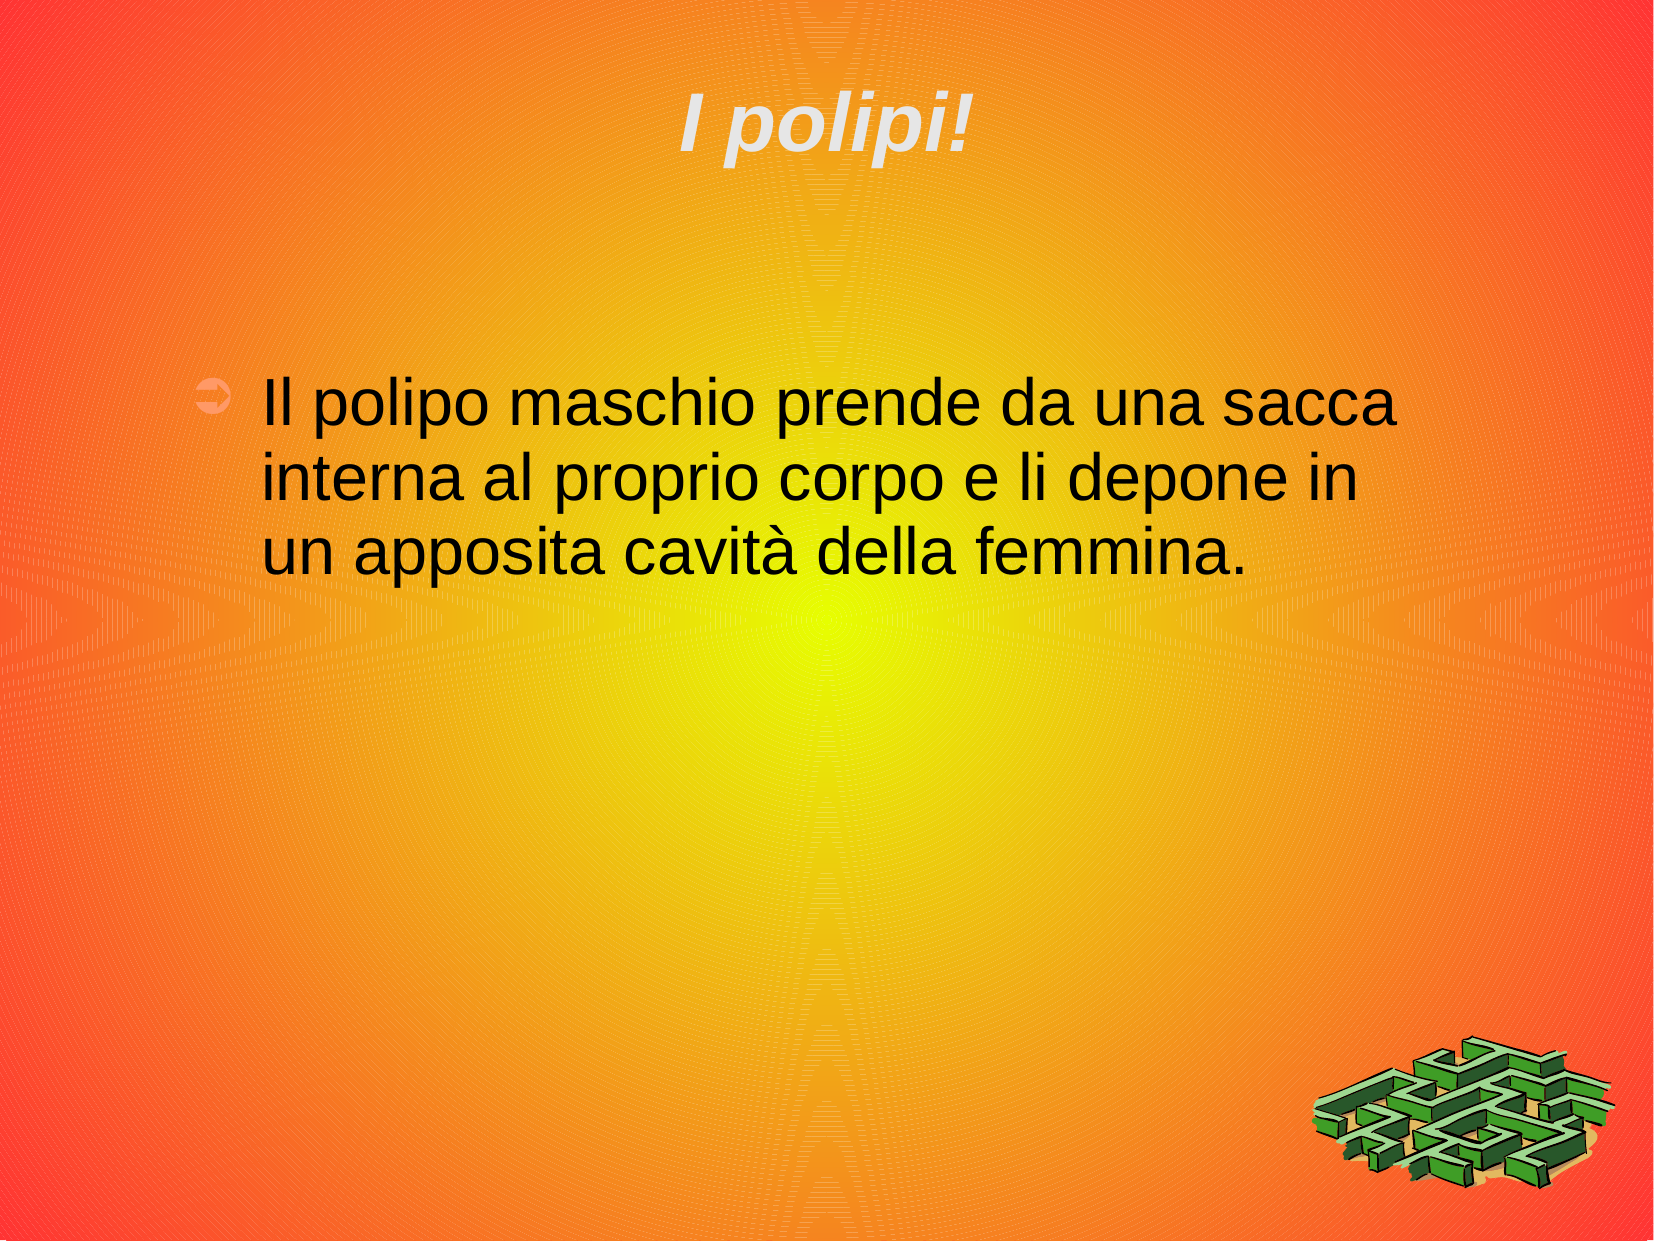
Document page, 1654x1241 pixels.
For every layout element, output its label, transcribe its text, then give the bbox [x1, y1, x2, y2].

list Il polipo maschio prende da una sacca interna al proprio corpo e li depone in un apposita cavità della femmina. [178, 364, 1447, 1147]
title I polipi! [121, 19, 1534, 227]
